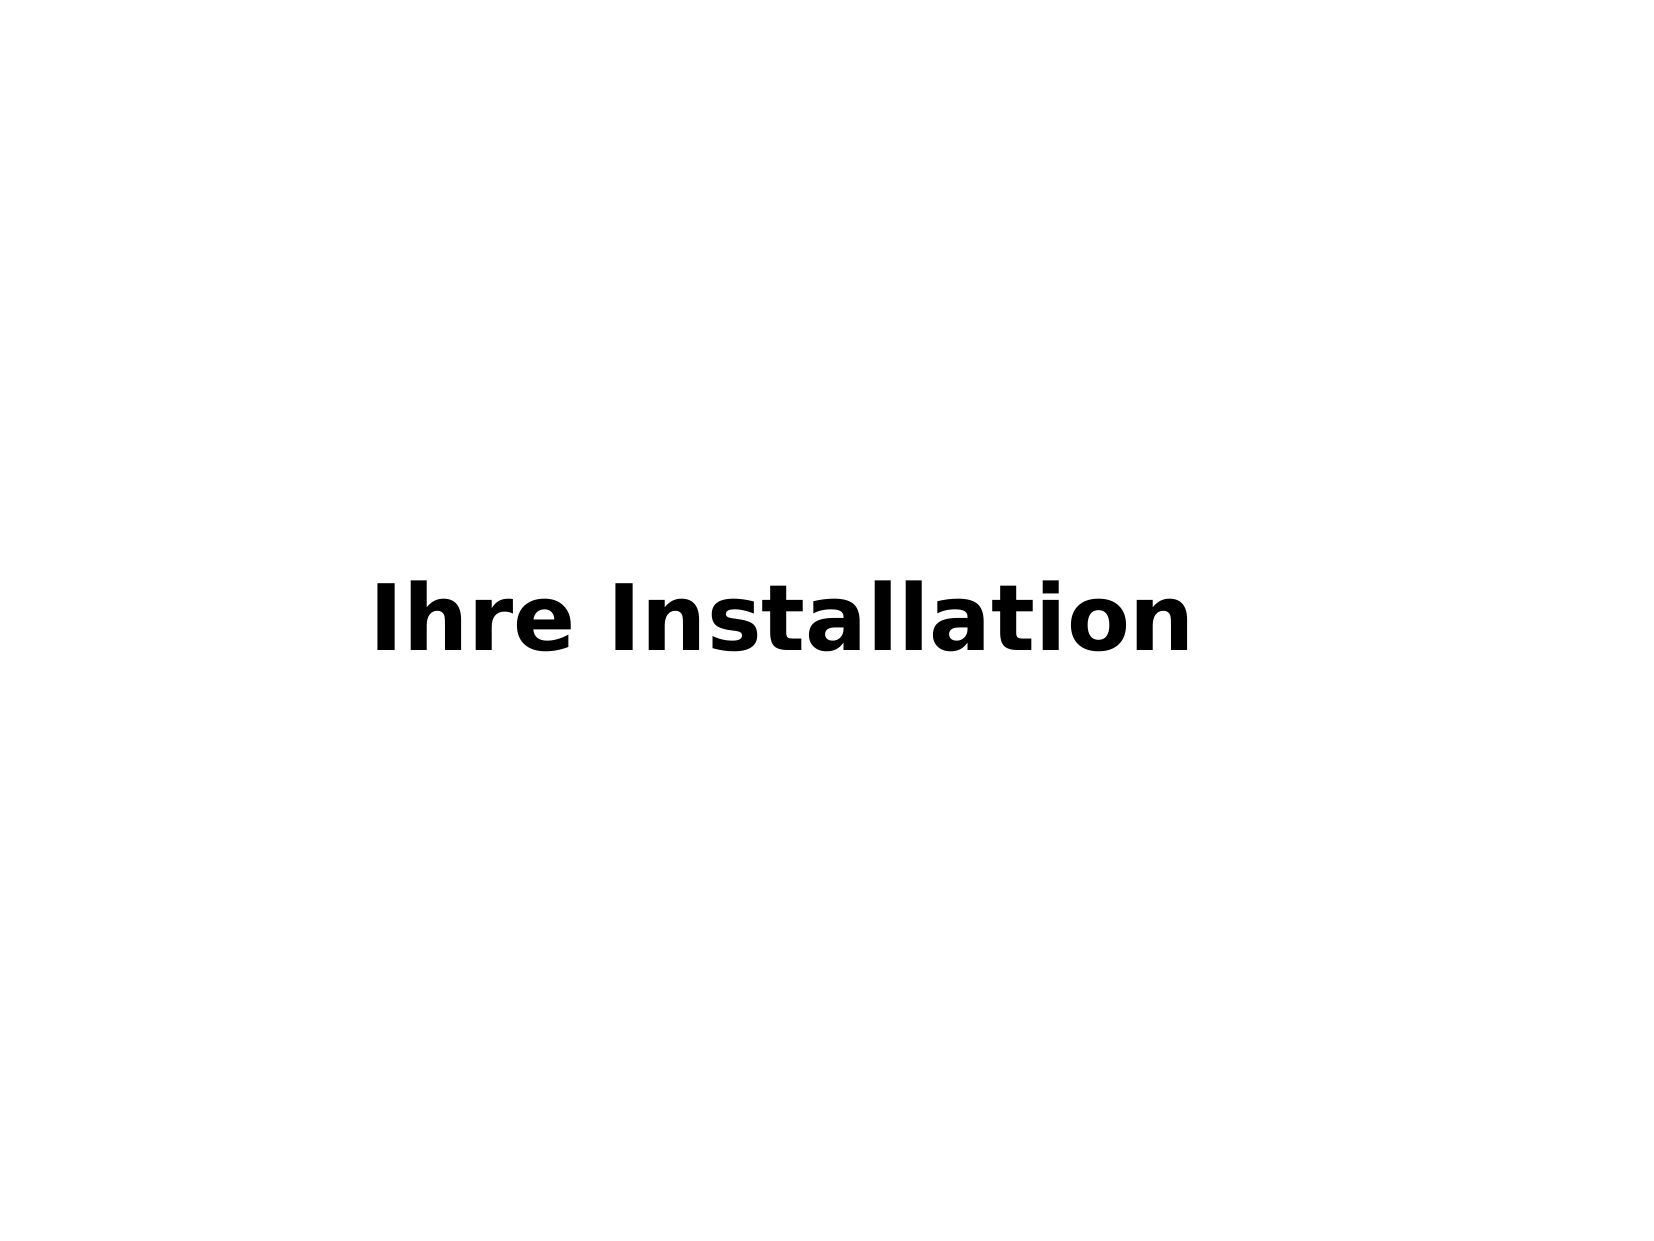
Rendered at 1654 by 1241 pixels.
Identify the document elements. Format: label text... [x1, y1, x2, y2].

text_box Ihre Installation [354, 557, 1300, 680]
